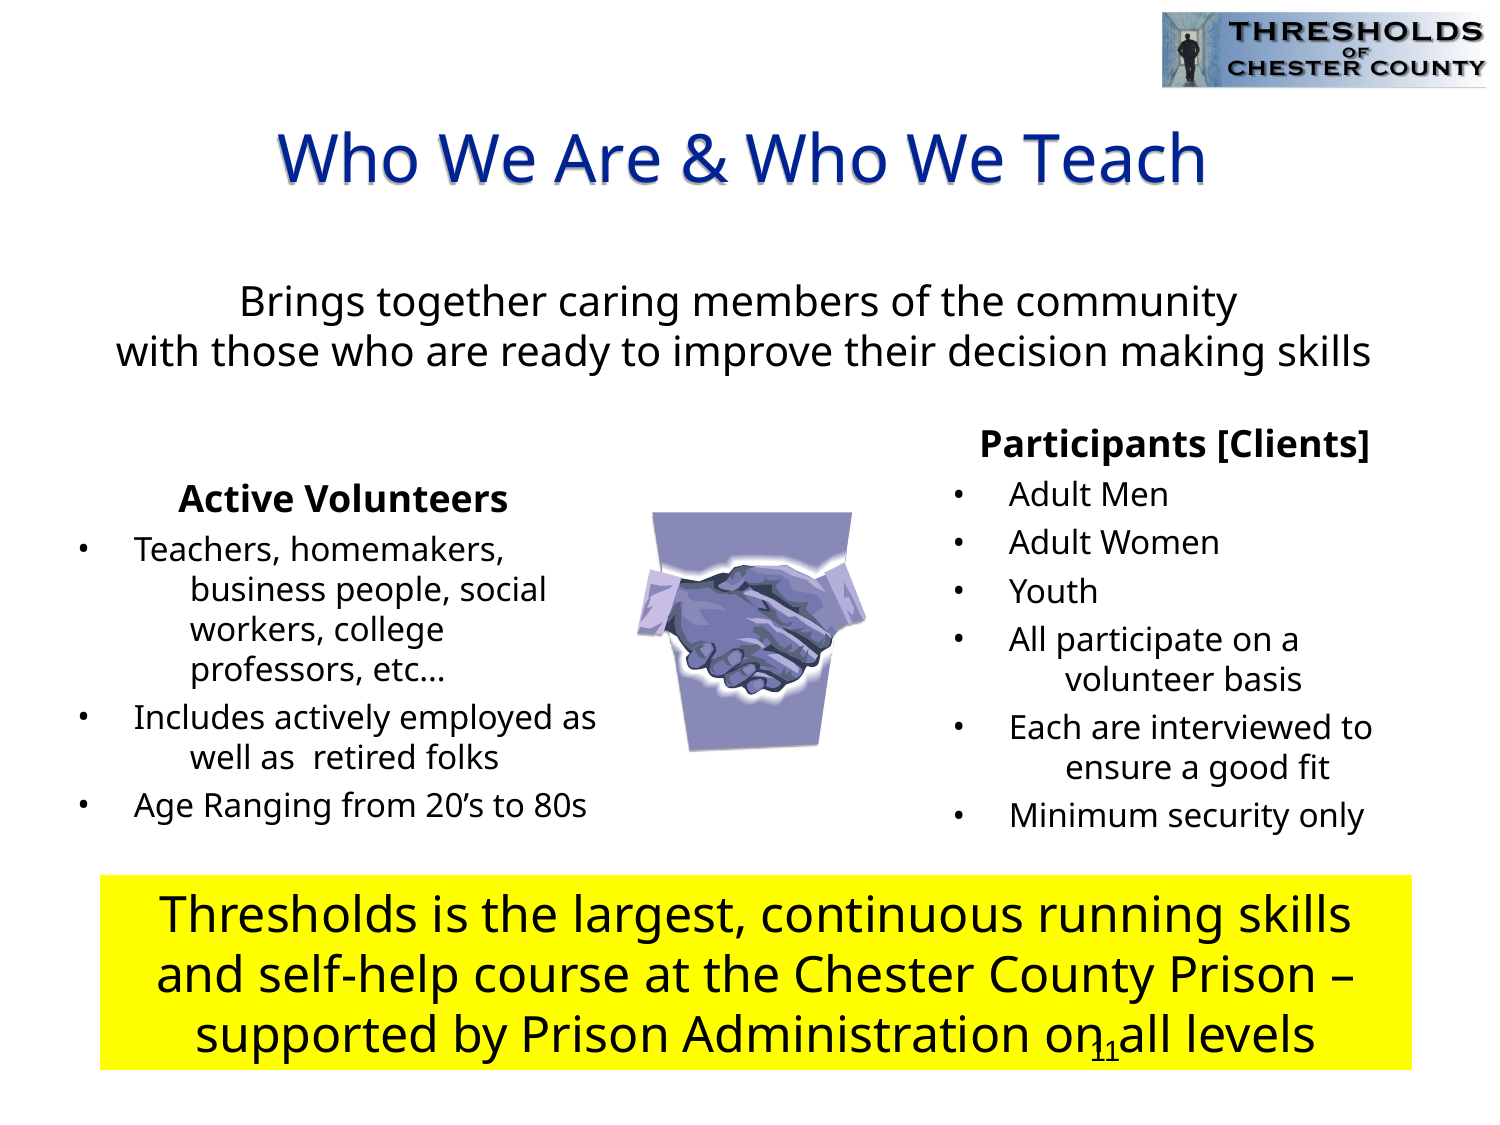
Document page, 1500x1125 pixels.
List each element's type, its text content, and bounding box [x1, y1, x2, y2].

text_box 11 [1074, 1025, 1388, 1101]
title Who We Are & Who We Teach [99, 62, 1388, 250]
text_box Brings together caring members of the community with those who are ready to improve their decision making skills [62, 268, 1425, 383]
text_box Participants [Clients] Adult Men Adult Women Youth All participate on a volunteer basis Each are interviewed to ensure a good fit Minimum security only [937, 412, 1412, 875]
text_box Active Volunteers Teachers, homemakers, business people, social workers, college professors, etc… Includes actively employed as well as retired folks Age Ranging from 20’s to 80s [62, 467, 625, 817]
text_box Thresholds is the largest, continuous running skills and self-help course at the Chester County Prison – supported by Prison Administration on all levels [100, 875, 1412, 1070]
picture [637, 512, 867, 751]
